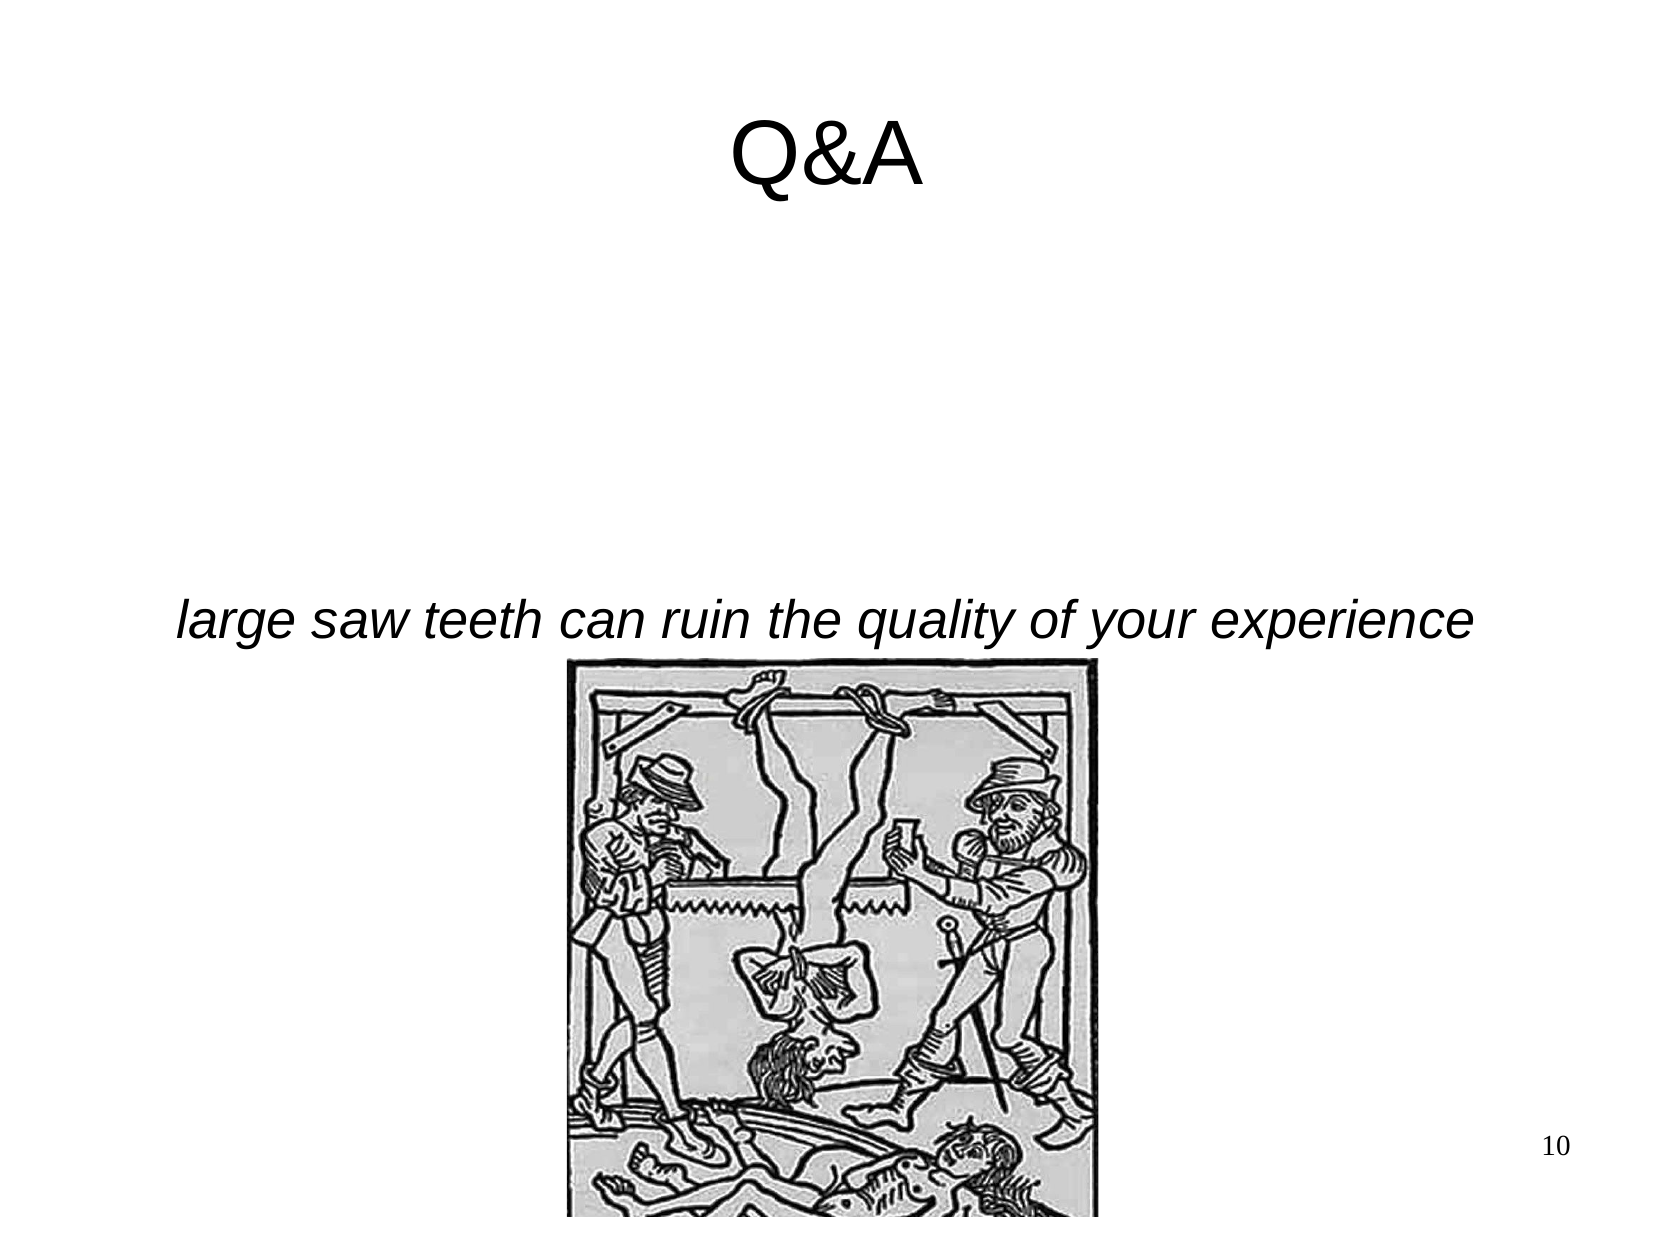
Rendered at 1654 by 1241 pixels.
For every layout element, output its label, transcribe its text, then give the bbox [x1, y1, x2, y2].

subtitle large saw teeth can ruin the quality of your experience [82, 496, 1571, 745]
title Q&A [82, 49, 1571, 257]
picture [566, 658, 1099, 1217]
